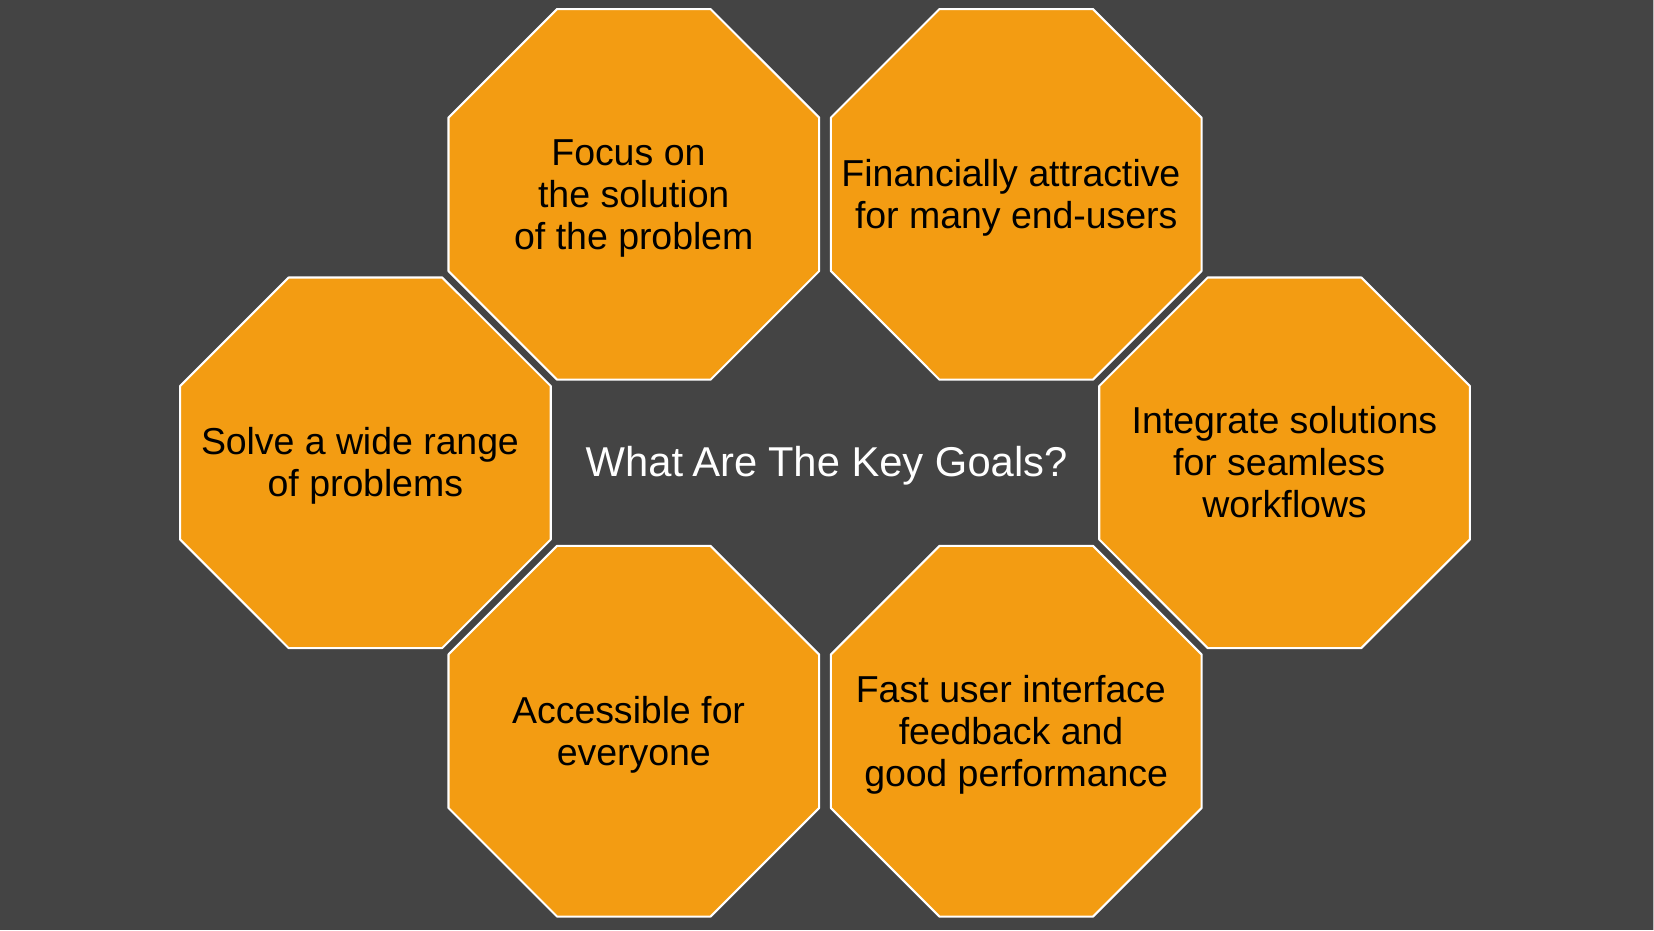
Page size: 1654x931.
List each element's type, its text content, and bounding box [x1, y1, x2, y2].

title What Are The Key Goals? [562, 385, 1091, 539]
text_box Accessible for everyone [448, 545, 820, 917]
text_box Fast user interface feedback and good performance [830, 545, 1202, 917]
text_box Focus on the solution of the problem [448, 9, 820, 380]
text_box Solve a wide range of problems [180, 277, 551, 649]
text_box Integrate solutions for seamless workflows [1099, 277, 1470, 649]
text_box Financially attractive for many end-users [830, 9, 1202, 380]
